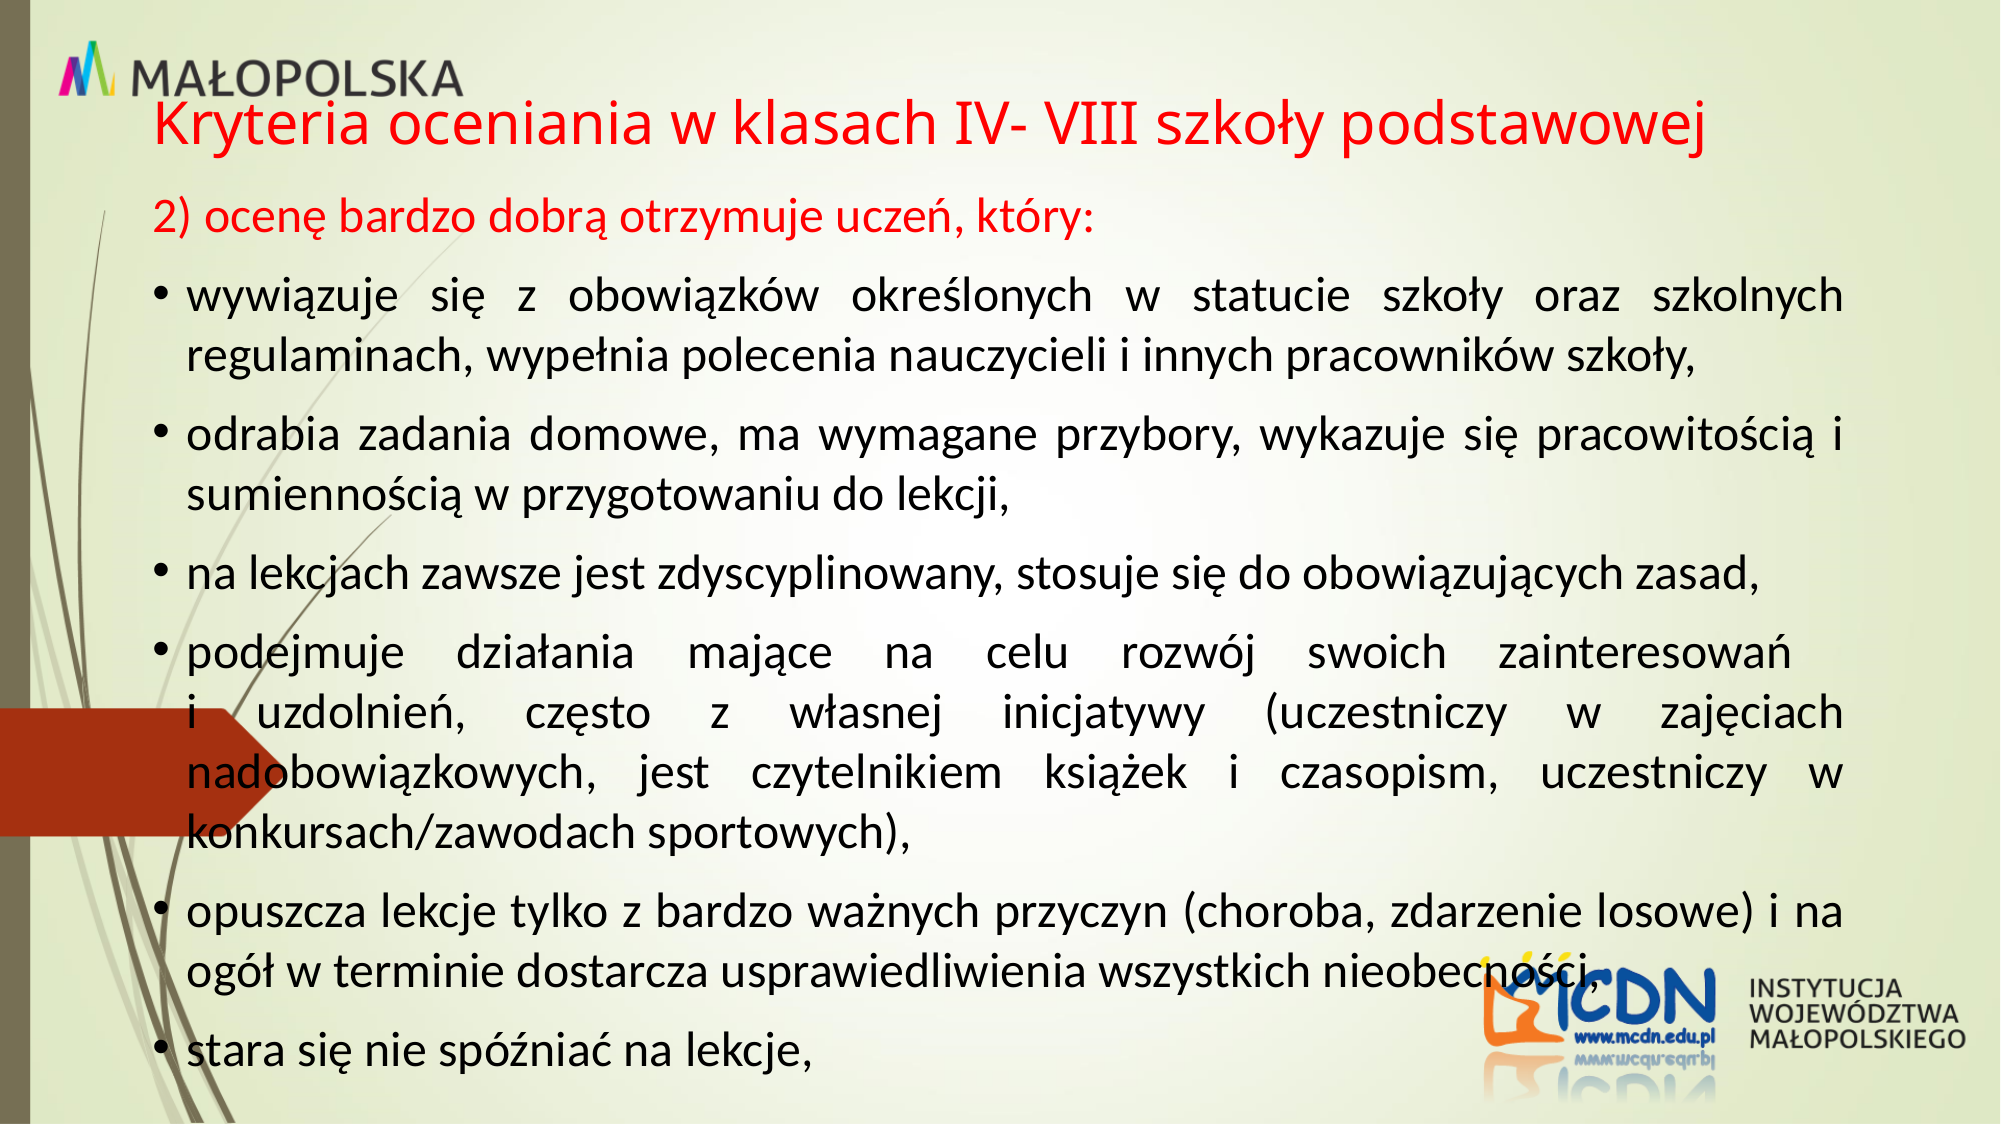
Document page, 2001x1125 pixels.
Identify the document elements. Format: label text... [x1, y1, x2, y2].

list 2) ocenę bardzo dobrą otrzymuje uczeń, który: wywiązuje się z obowiązków określonych w statucie szkoły oraz szkolnych regulaminach, wypełnia polecenia nauczycieli i innych pracowników szkoły, odrabia zadania domowe, ma wymagane przybory, wykazuje się pracowitością i sumiennością w przygotowaniu do lekcji, na lekcjach zawsze jest zdyscyplinowany, stosuje się do obowiązujących zasad, podejmuje działania mające na celu rozwój swoich zainteresowań i uzdolnień, często z własnej inicjatywy (uczestniczy w zajęciach nadobowiązkowych, jest czytelnikiem książek i czasopism, uczestniczy w konkursach/zawodach sportowych), opuszcza lekcje tylko z bardzo ważnych przyczyn (choroba, zdarzenie losowe) i na ogół w terminie dostarcza usprawiedliwienia wszystkich nieobecności, stara się nie spóźniać na lekcje, [137, 175, 1863, 1095]
title Kryteria oceniania w klasach IV- VIII szkoły podstawowej [137, 59, 1863, 175]
picture [0, 0, 2001, 1125]
